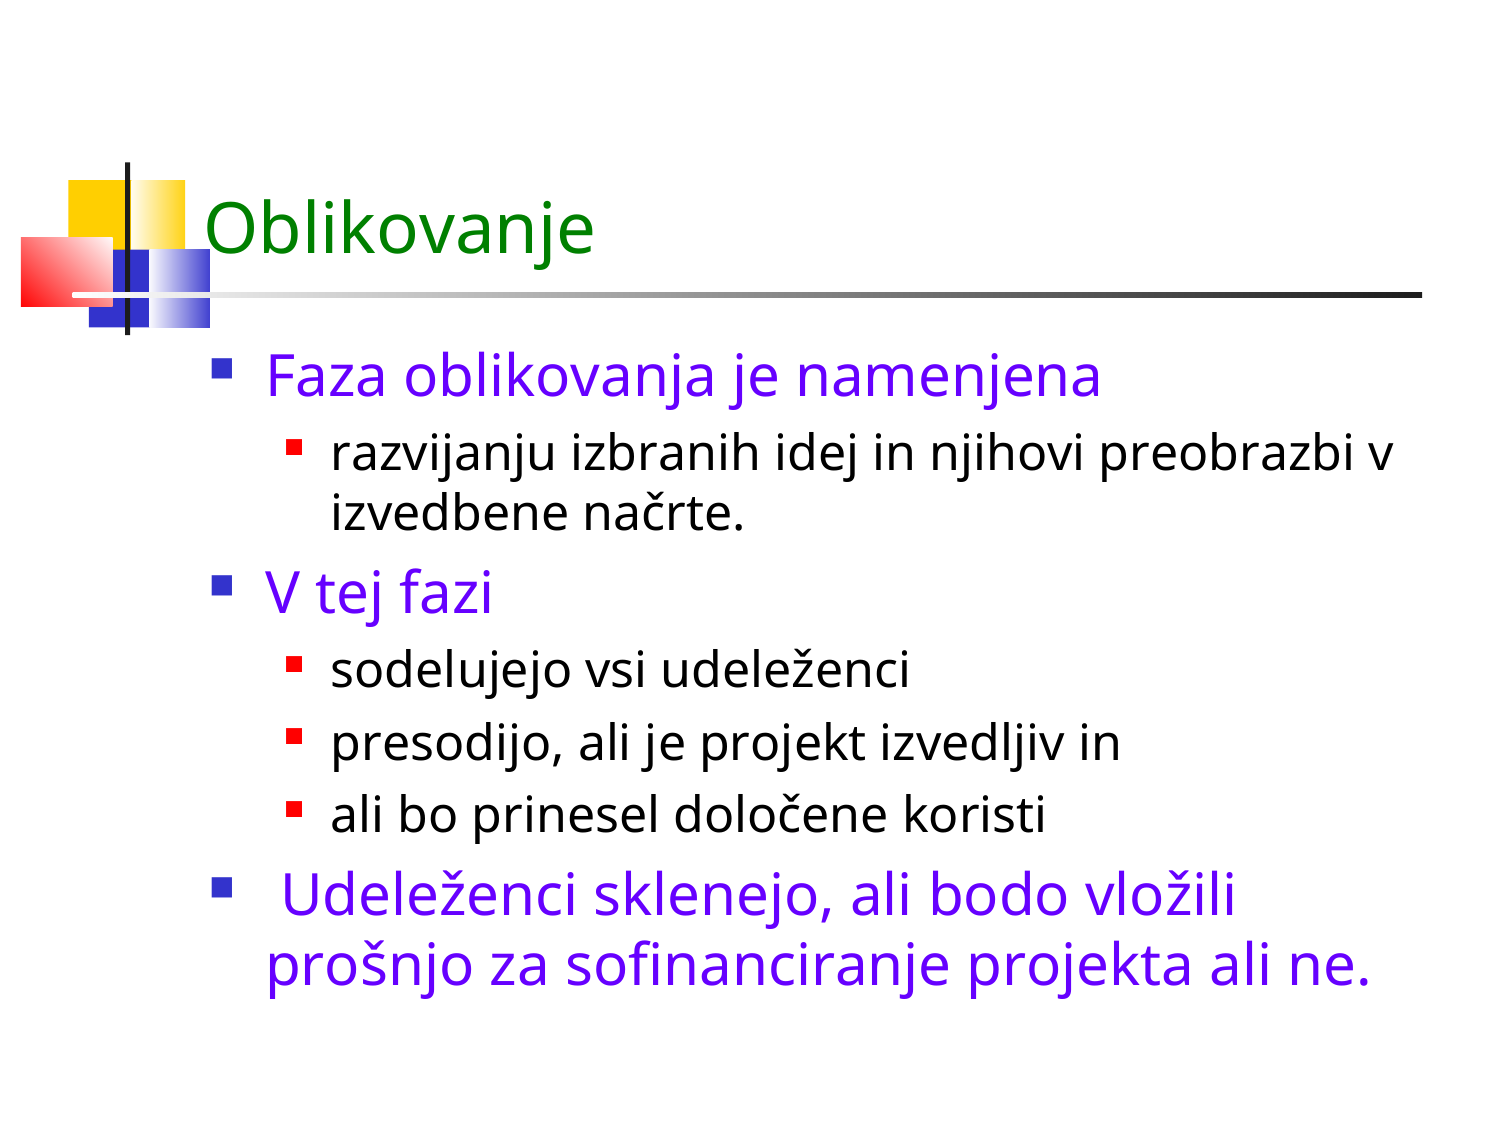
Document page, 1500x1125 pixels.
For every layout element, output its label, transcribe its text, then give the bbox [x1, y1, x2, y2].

list Faza oblikovanja je namenjena razvijanju izbranih idej in njihovi preobrazbi v izvedbene načrte. V tej fazi sodelujejo vsi udeleženci presodijo, ali je projekt izvedljiv in ali bo prinesel določene koristi Udeleženci sklenejo, ali bodo vložili prošnjo za sofinanciranje projekta ali ne. [193, 331, 1469, 1007]
title Oblikovanje [188, 35, 1468, 276]
